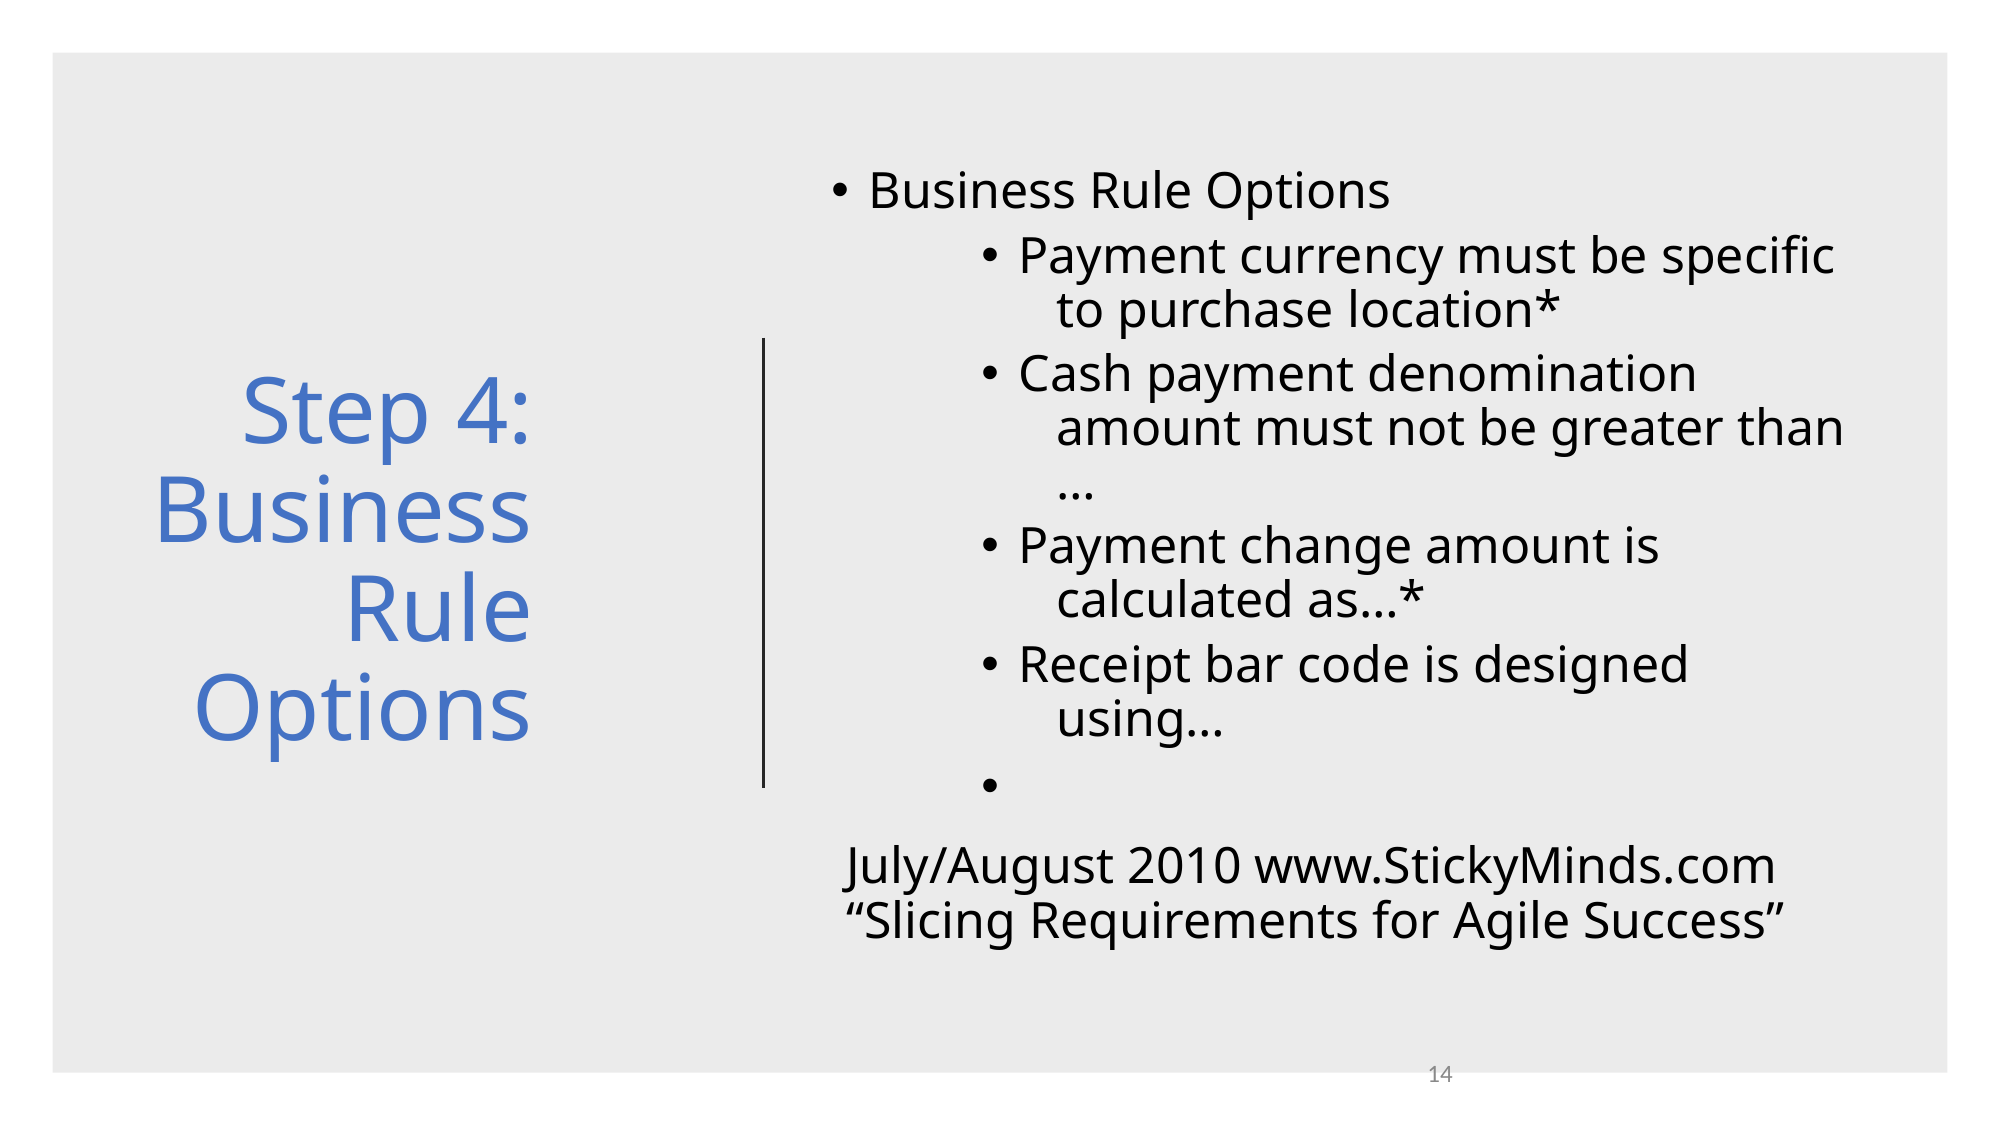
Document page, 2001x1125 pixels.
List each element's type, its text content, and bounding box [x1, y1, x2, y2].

list Business Rule Options Payment currency must be specific to purchase location* Cash payment denomination amount must not be greater than … Payment change amount is calculated as…* Receipt bar code is designed using… July/August 2010 www.StickyMinds.com “Slicing Requirements for Agile Success” [816, 158, 1863, 967]
text_box [53, 53, 1947, 1073]
text_box 14 [1412, 1042, 1863, 1103]
title Step 4: Business Rule Options [137, 158, 711, 967]
